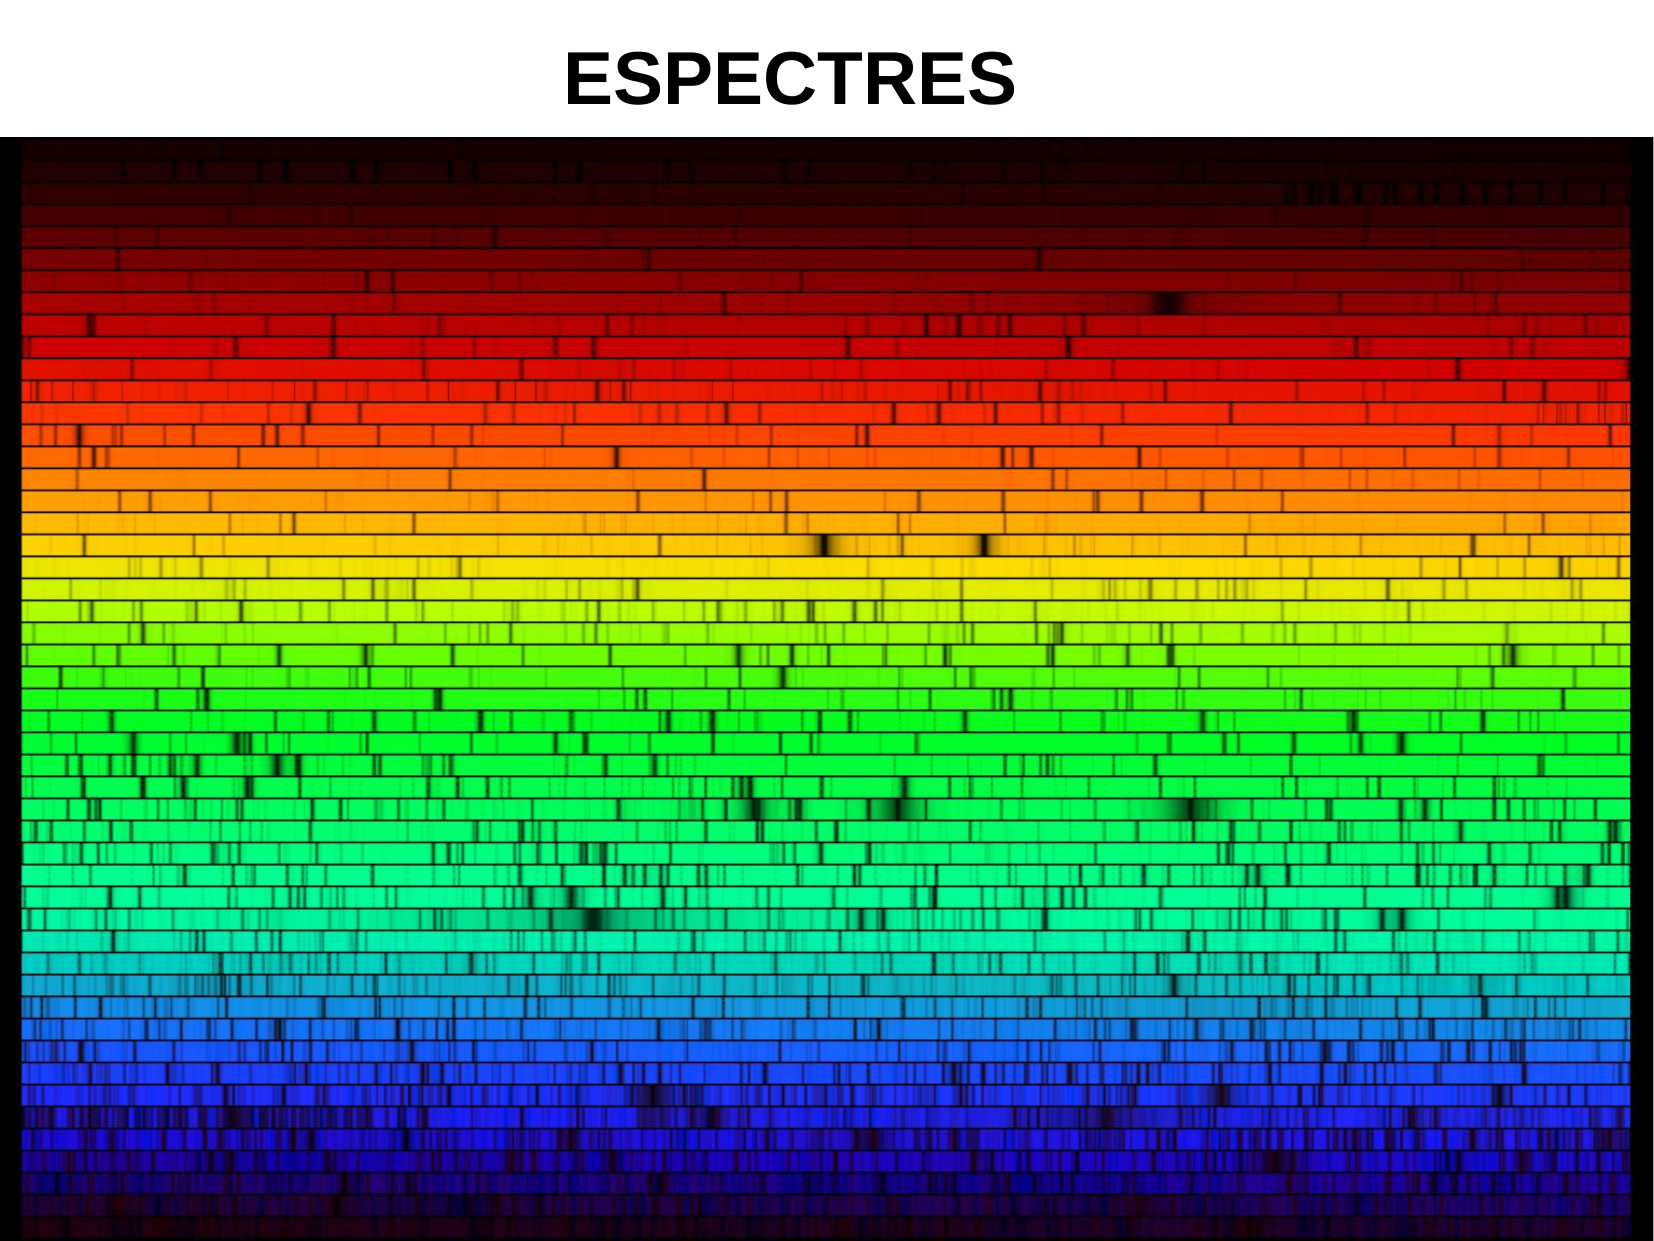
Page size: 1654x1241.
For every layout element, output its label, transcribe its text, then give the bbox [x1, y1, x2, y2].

text_box ESPECTRES [549, 28, 1117, 128]
picture [0, 137, 1654, 1241]
